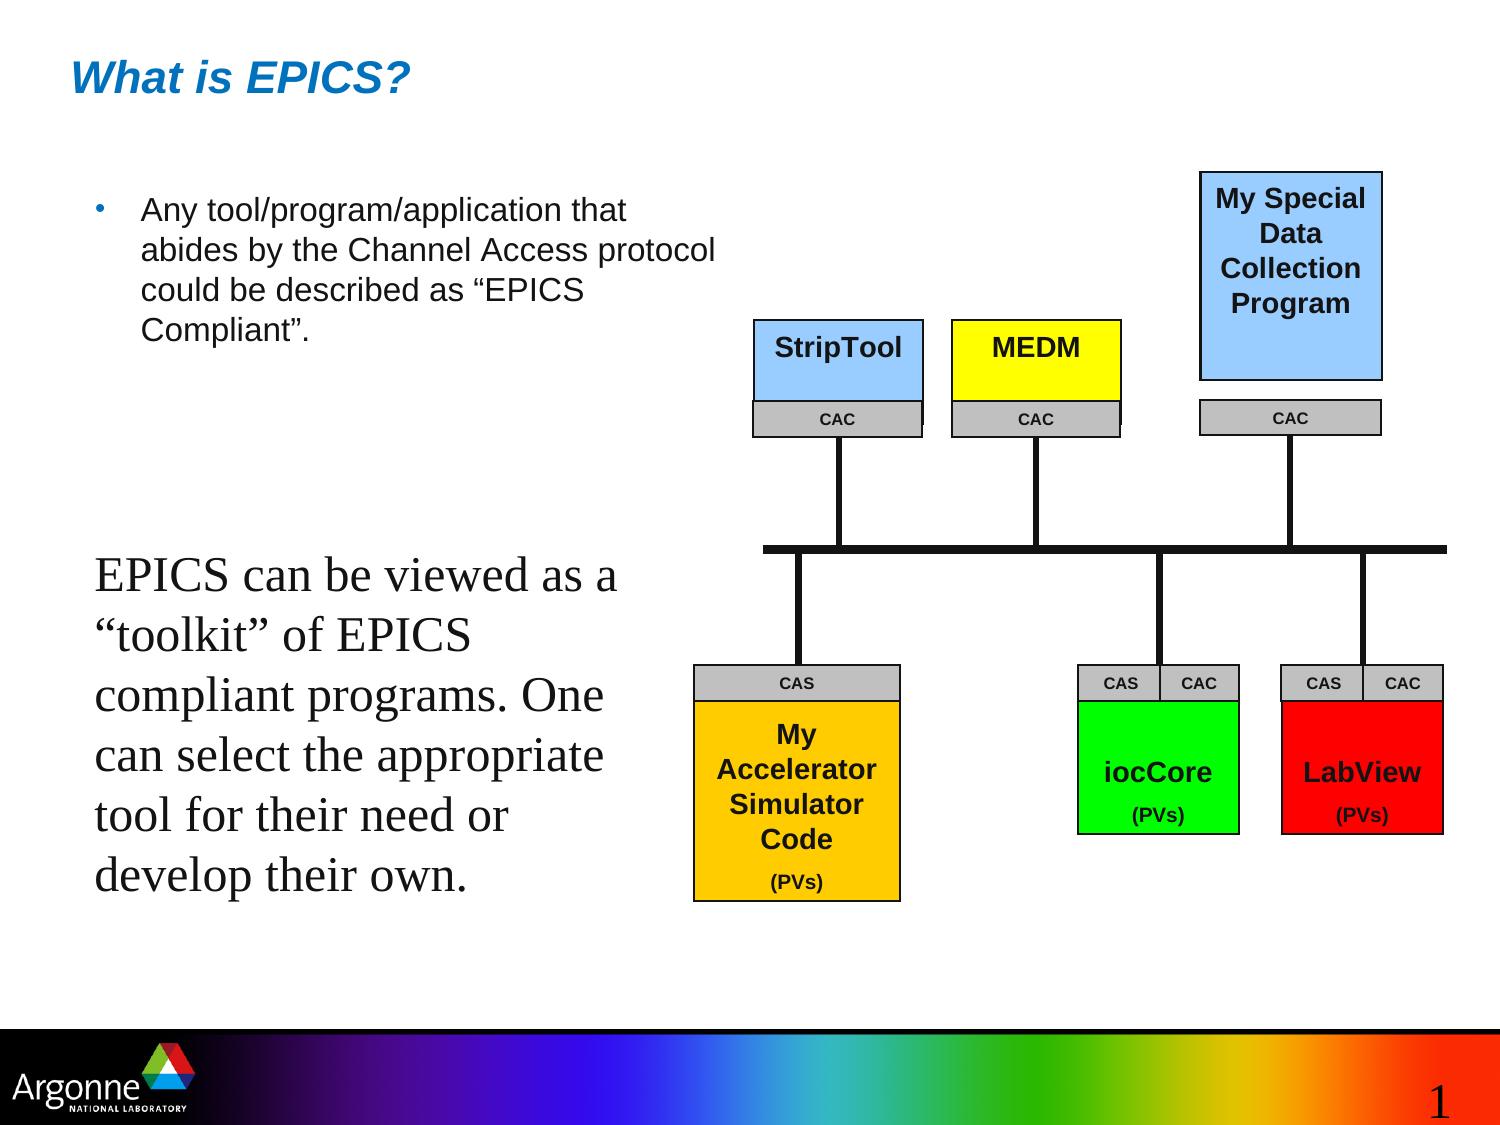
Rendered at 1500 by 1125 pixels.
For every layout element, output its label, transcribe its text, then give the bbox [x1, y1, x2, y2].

text_box CAC [1362, 665, 1444, 701]
text_box CAC [951, 401, 1121, 437]
text_box CAS [1281, 665, 1362, 701]
text_box My Special Data Collection Program [1200, 171, 1382, 381]
text_box MEDM [952, 320, 1121, 401]
title What is EPICS? [55, 54, 1361, 112]
text_box EPICS can be viewed as a “toolkit” of EPICS compliant programs. One can select the appropriate tool for their need or develop their own. [79, 533, 652, 909]
text_box CAS [694, 665, 900, 701]
text_box LabView (PVs) [1281, 701, 1443, 835]
picture [0, 1029, 1500, 1125]
text_box CAC [1200, 399, 1382, 436]
text_box CAC [753, 401, 922, 437]
text_box CAC [1159, 665, 1239, 701]
text_box CAS [1078, 665, 1159, 701]
text_box My Accelerator Simulator Code (PVs) [693, 664, 900, 902]
text_box StripTool [754, 320, 923, 424]
list Any tool/program/application that abides by the Channel Access protocol could be described as “EPICS Compliant”. [79, 180, 740, 360]
text_box iocCore (PVs) [1078, 701, 1239, 835]
